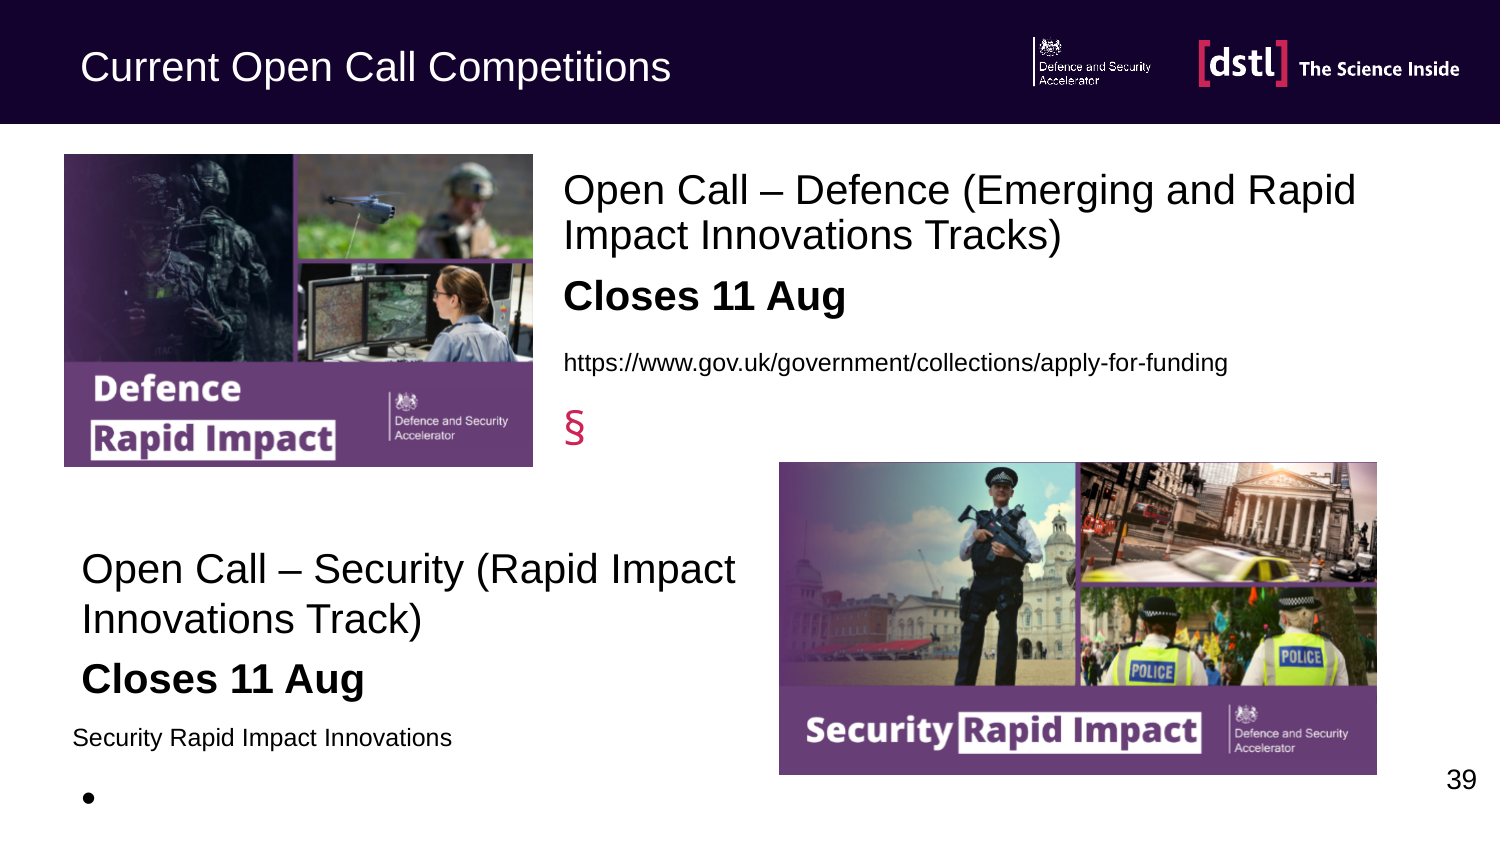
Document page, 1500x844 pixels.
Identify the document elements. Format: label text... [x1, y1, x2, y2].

text_box https://www.gov.uk/government/collections/apply-for-funding [526, 339, 1276, 384]
text_box Open Call – Security (Rapid Impact Innovations Track) Closes 11 Aug [66, 534, 877, 712]
list Open Call – Defence (Emerging and Rapid Impact Innovations Tracks) Closes 11 Aug [549, 161, 1377, 340]
text_box Current Open Call Competitions [64, 32, 1483, 98]
picture [1033, 37, 1151, 87]
picture [64, 154, 533, 467]
text_box Security Rapid Impact Innovations [34, 714, 784, 759]
picture [779, 462, 1377, 776]
